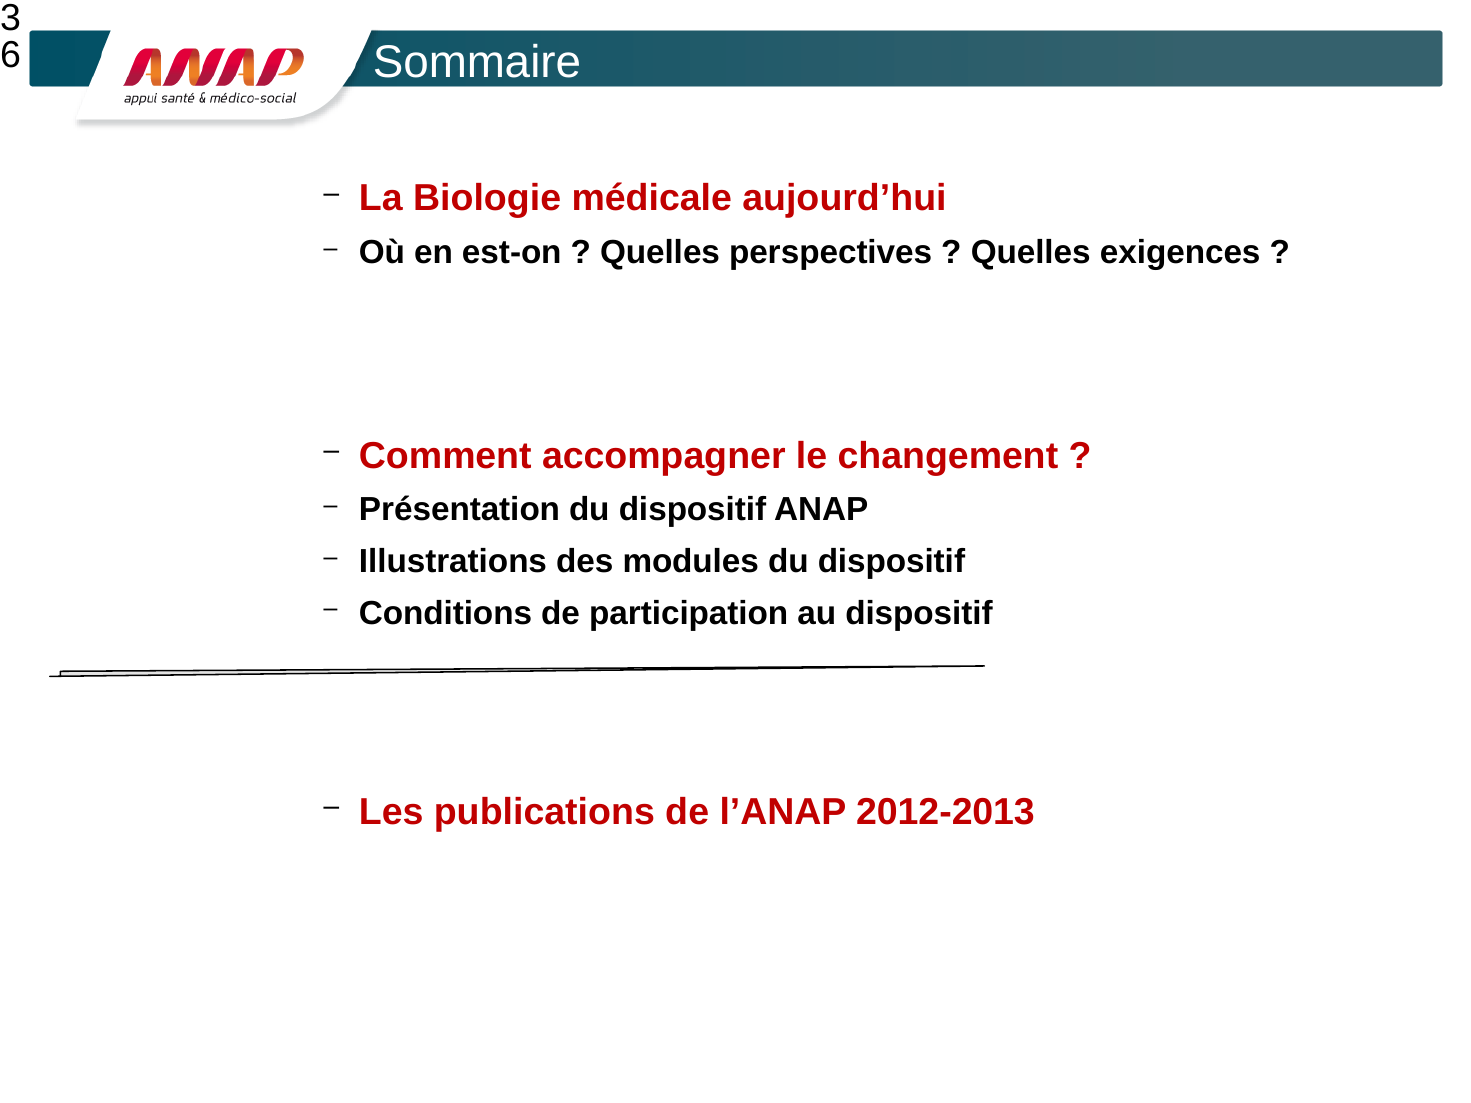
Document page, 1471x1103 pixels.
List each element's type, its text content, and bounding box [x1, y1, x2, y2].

title Sommaire [372, 31, 1442, 216]
list La Biologie médicale aujourd’hui Où en est-on ? Quelles perspectives ? Quelles exigences ? Comment accompagner le changement ? Présentation du dispositif ANAP Illustrations des modules du dispositif Conditions de participation au dispositif Les publications de l’ANAP 2012-2013 [75, 173, 1434, 965]
text_box [49, 671, 75, 677]
picture [0, 0, 1471, 155]
